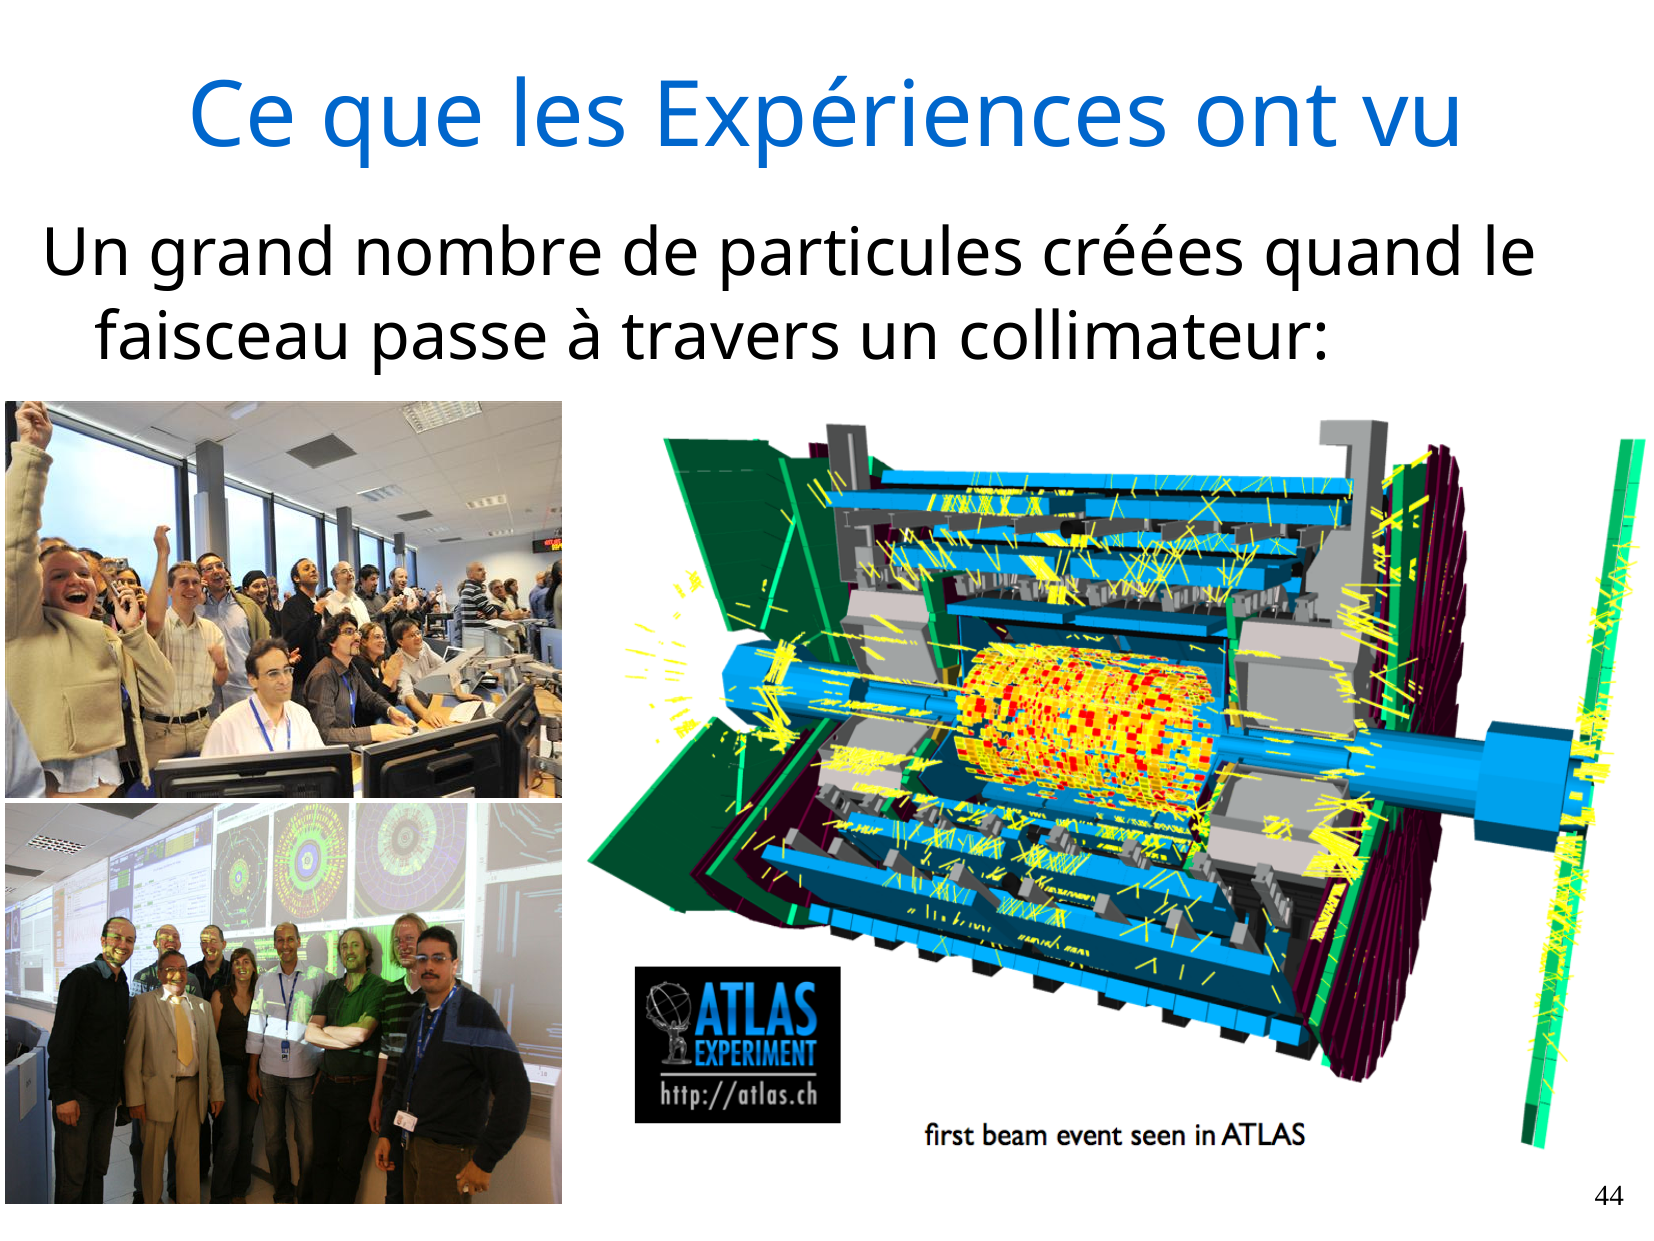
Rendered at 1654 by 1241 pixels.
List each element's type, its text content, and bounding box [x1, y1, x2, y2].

picture [584, 383, 1648, 1182]
title Ce que les Expériences ont vu [0, 15, 1654, 208]
list Un grand nombre de particules créées quand le faisceau passe à travers un collimateur: [23, 207, 1648, 358]
picture [5, 401, 562, 798]
picture [5, 803, 562, 1204]
